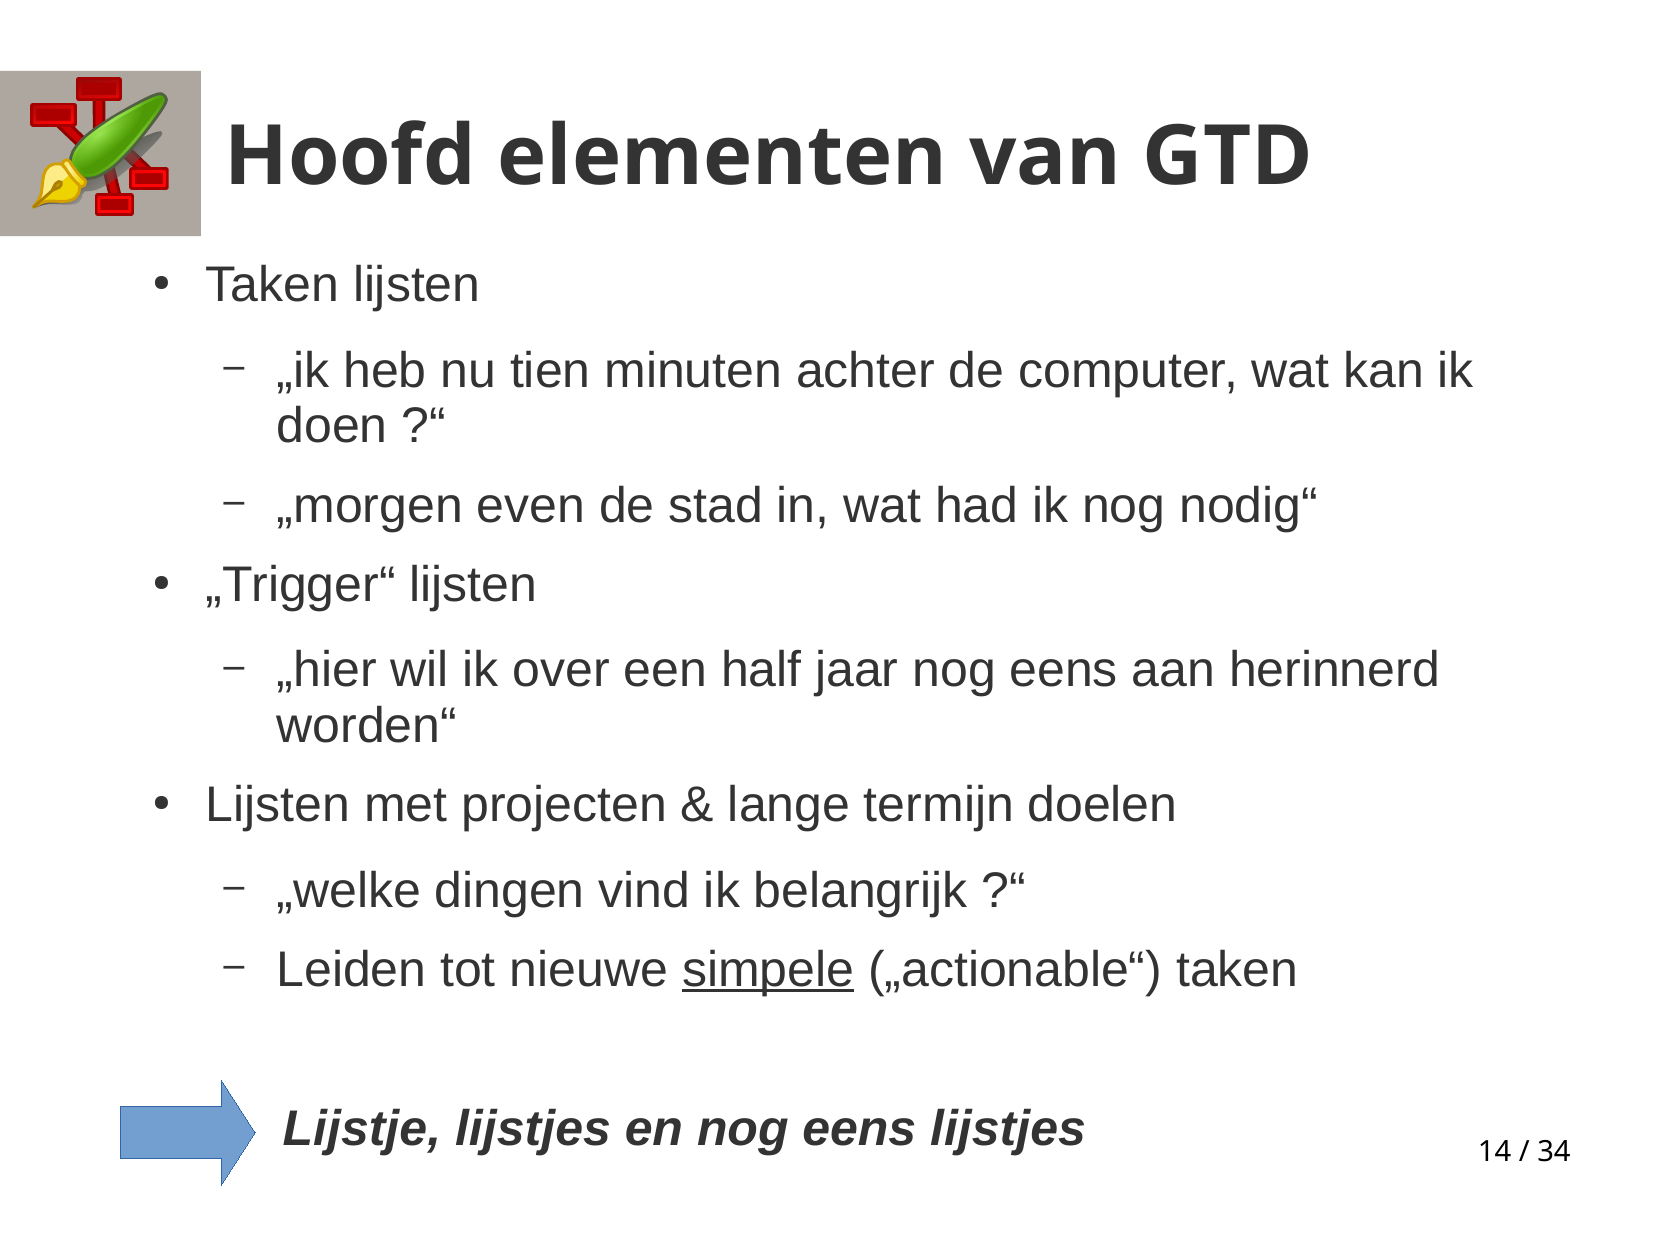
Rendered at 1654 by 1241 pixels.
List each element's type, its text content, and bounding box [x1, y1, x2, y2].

text_box [120, 1080, 256, 1186]
list Taken lijsten „ik heb nu tien minuten achter de computer, wat kan ik doen ?“ „morgen even de stad in, wat had ik nog nodig“ „Trigger“ lijsten „hier wil ik over een half jaar nog eens aan herinnerd worden“ Lijsten met projecten & lange termijn doelen „welke dingen vind ik belangrijk ?“ Leiden tot nieuwe simpele („actionable“) taken Lijstje, lijstjes en nog eens lijstjes [135, 256, 1553, 976]
title Hoofd elementen van GTD [224, 47, 1571, 257]
